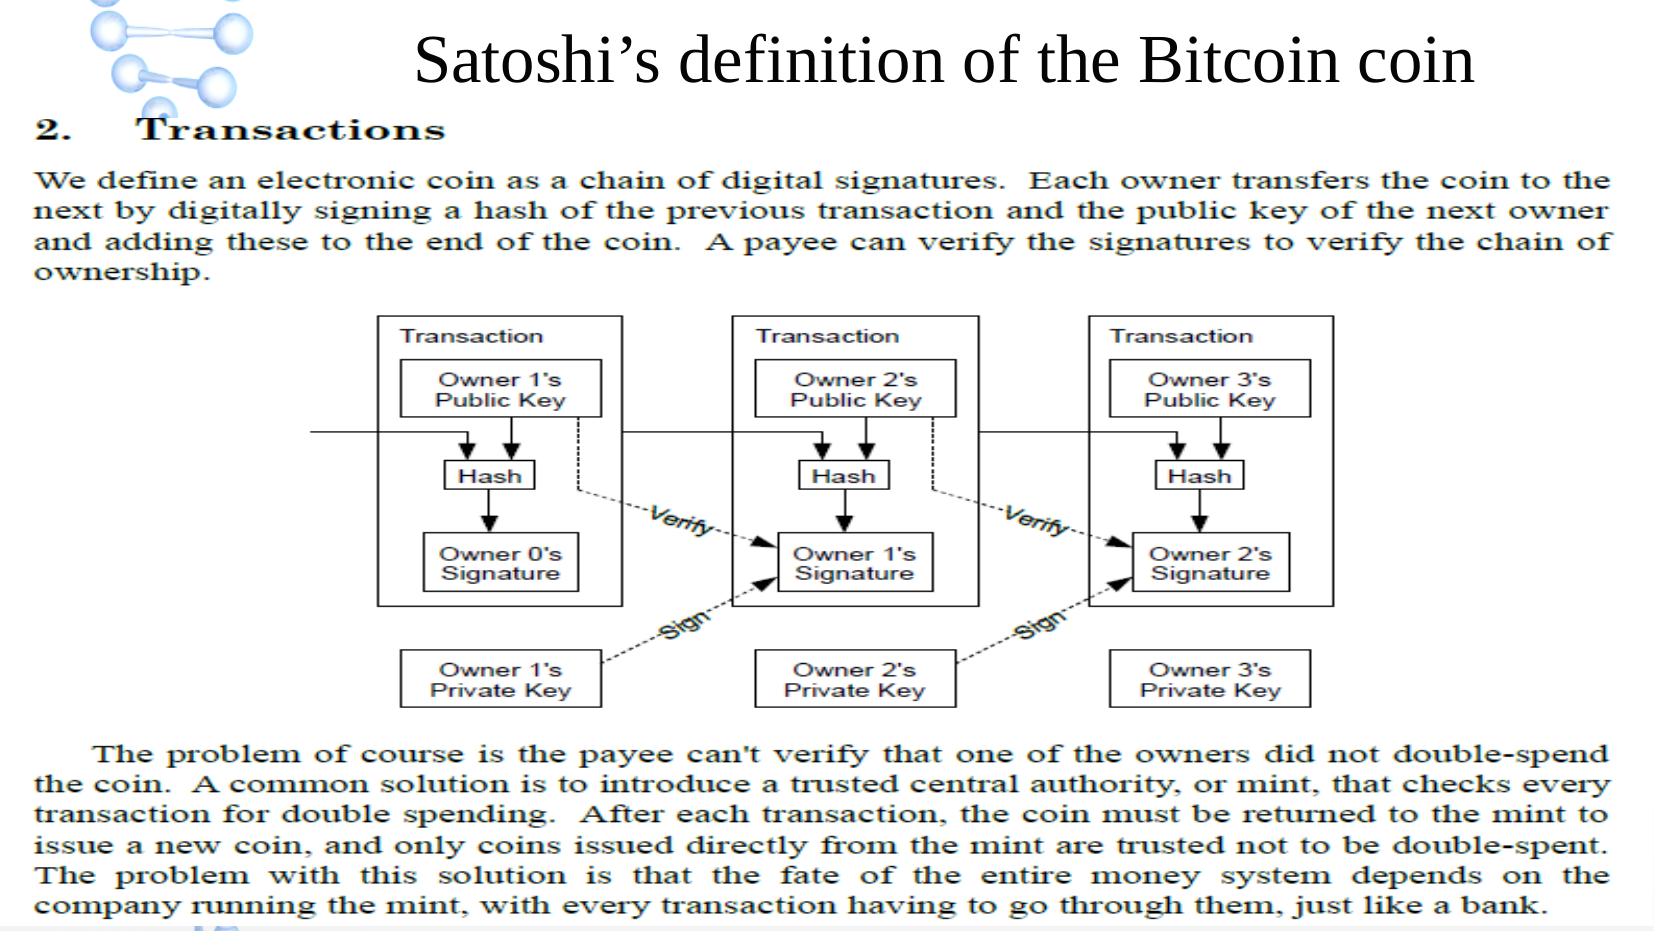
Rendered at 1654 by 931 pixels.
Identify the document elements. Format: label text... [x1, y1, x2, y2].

picture [0, 0, 1654, 931]
title Satoshi’s definition of the Bitcoin coin [289, 11, 1619, 107]
